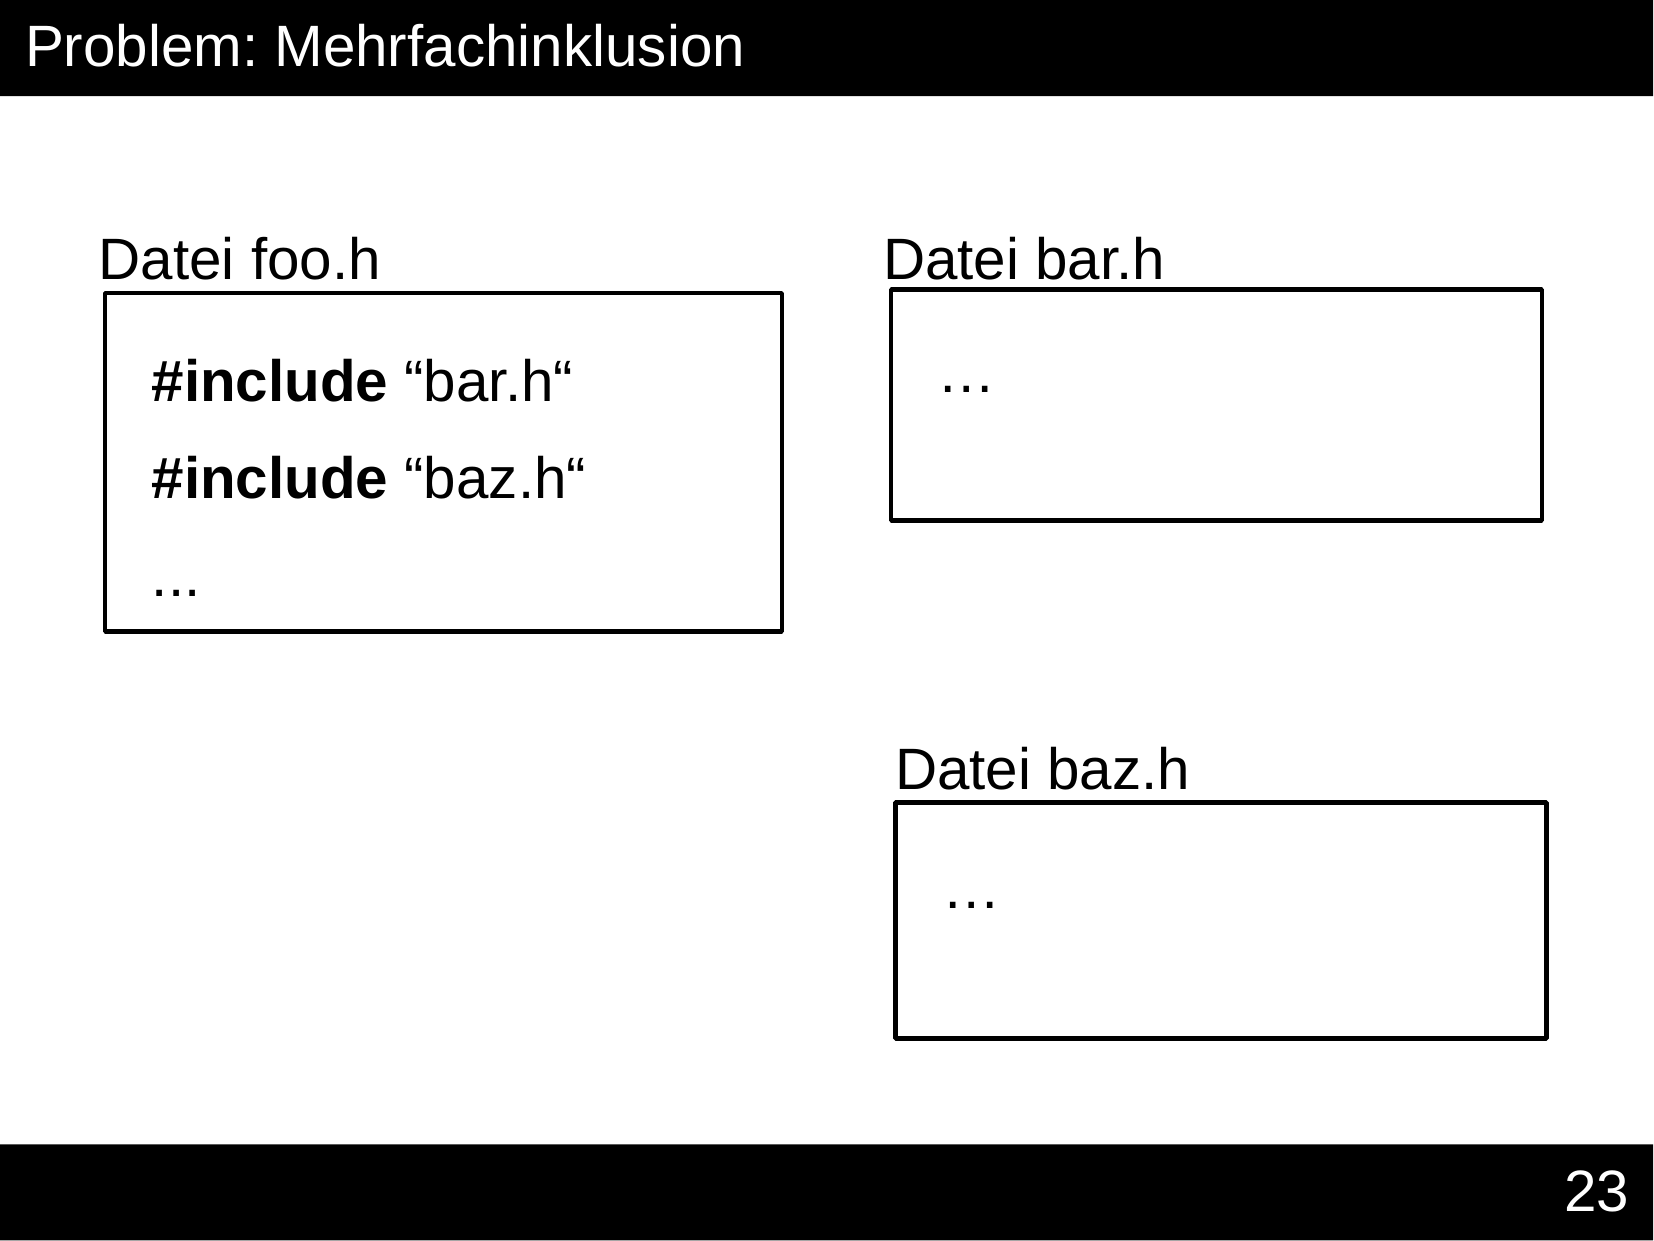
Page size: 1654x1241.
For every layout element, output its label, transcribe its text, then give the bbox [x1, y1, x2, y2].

text_box Problem: Mehrfachinklusion [10, 6, 767, 94]
text_box … [890, 289, 1542, 521]
text_box Datei baz.h [880, 697, 1307, 777]
text_box Datei foo.h [83, 187, 734, 282]
text_box … [895, 802, 1547, 1039]
text_box #include “bar.h“ #include “baz.h“ ... [104, 293, 782, 632]
text_box Datei bar.h [868, 187, 1197, 268]
